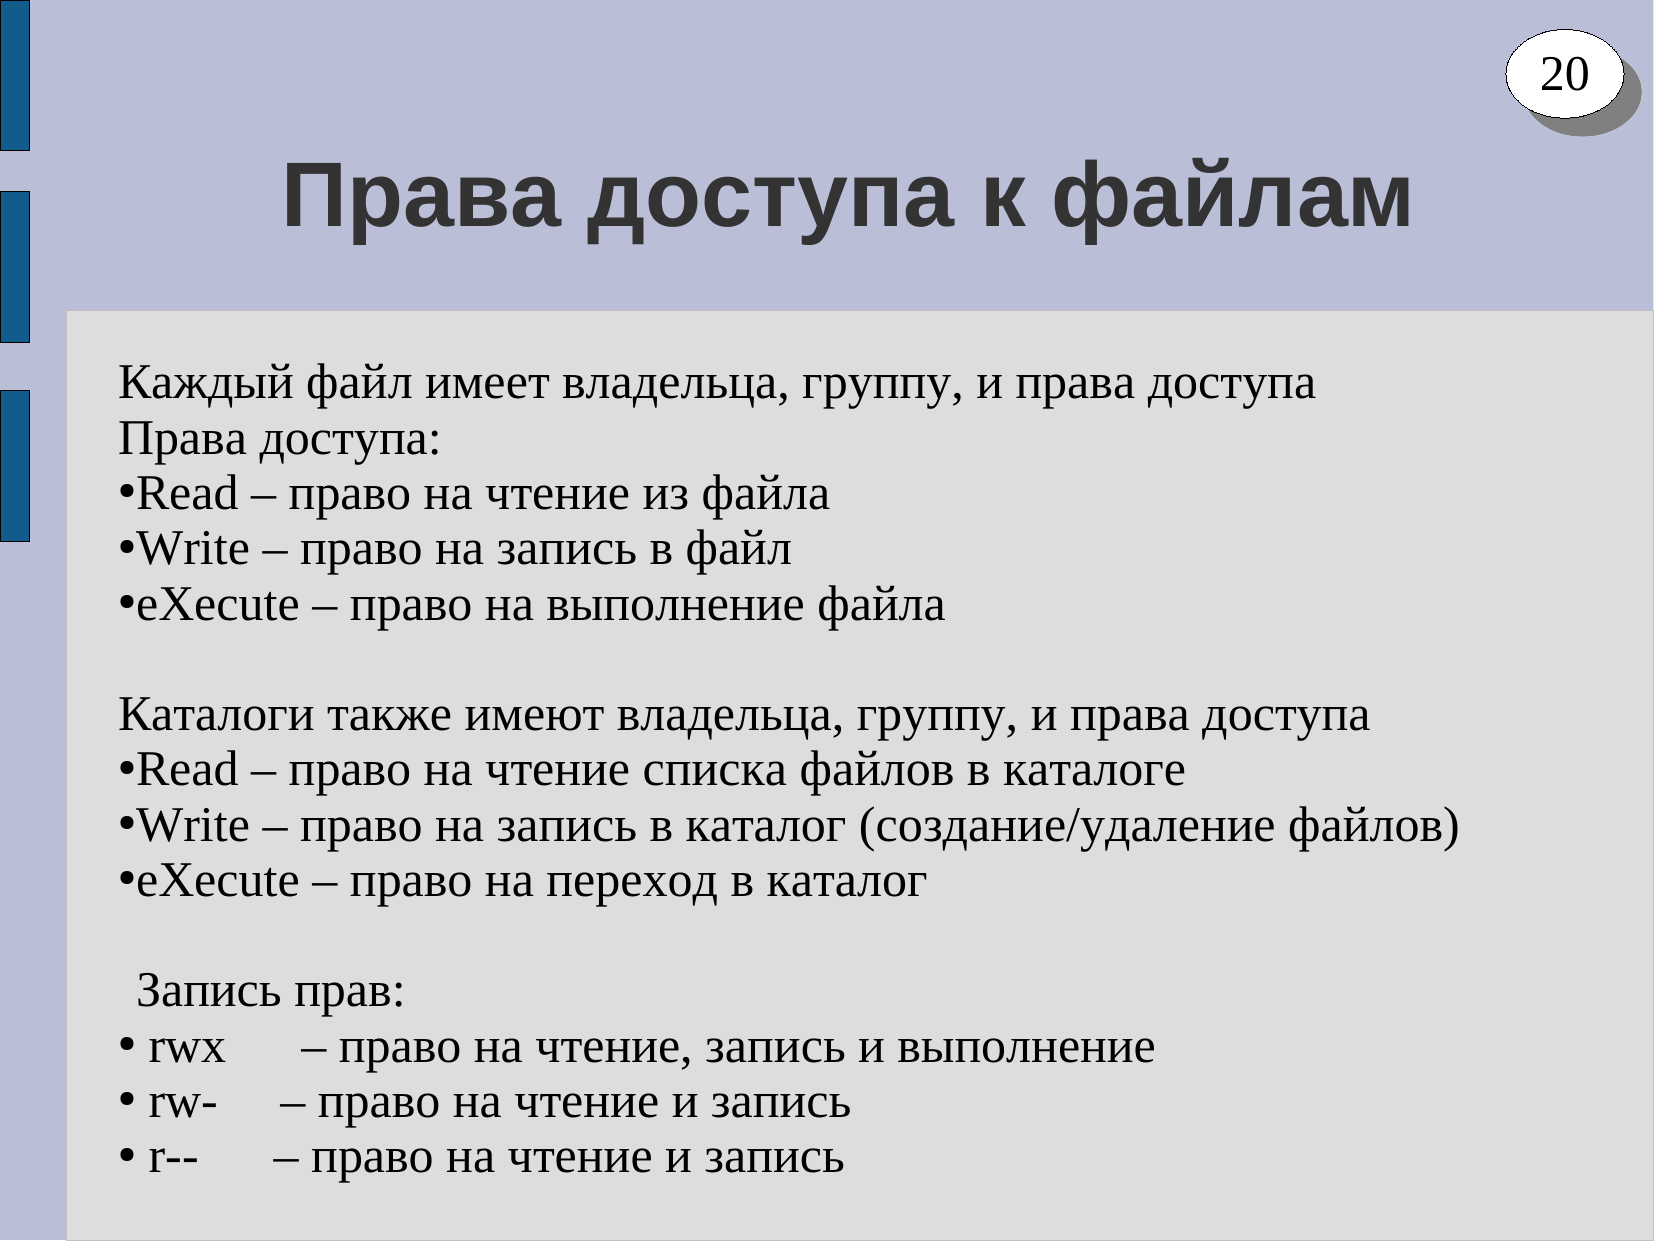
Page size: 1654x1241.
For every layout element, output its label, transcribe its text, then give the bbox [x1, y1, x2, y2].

text_box 20 [1505, 29, 1625, 119]
text_box Каждый файл имеет владельца, группу, и права доступа Права доступа: Read – право на чтение из файла Write – право на запись в файл eXecute – право на выполнение файла Каталоги также имеют владельца, группу, и права доступа Read – право на чтение списка файлов в каталоге Write – право на запись в каталог (создание/удаление файлов) eXecute – право на переход в каталог Запись прав: rwx – право на чтение, запись и выполнение rw- – право на чтение и запись r-- – право на чтение и запись [118, 354, 1461, 1241]
title Права доступа к файлам [121, 91, 1534, 299]
